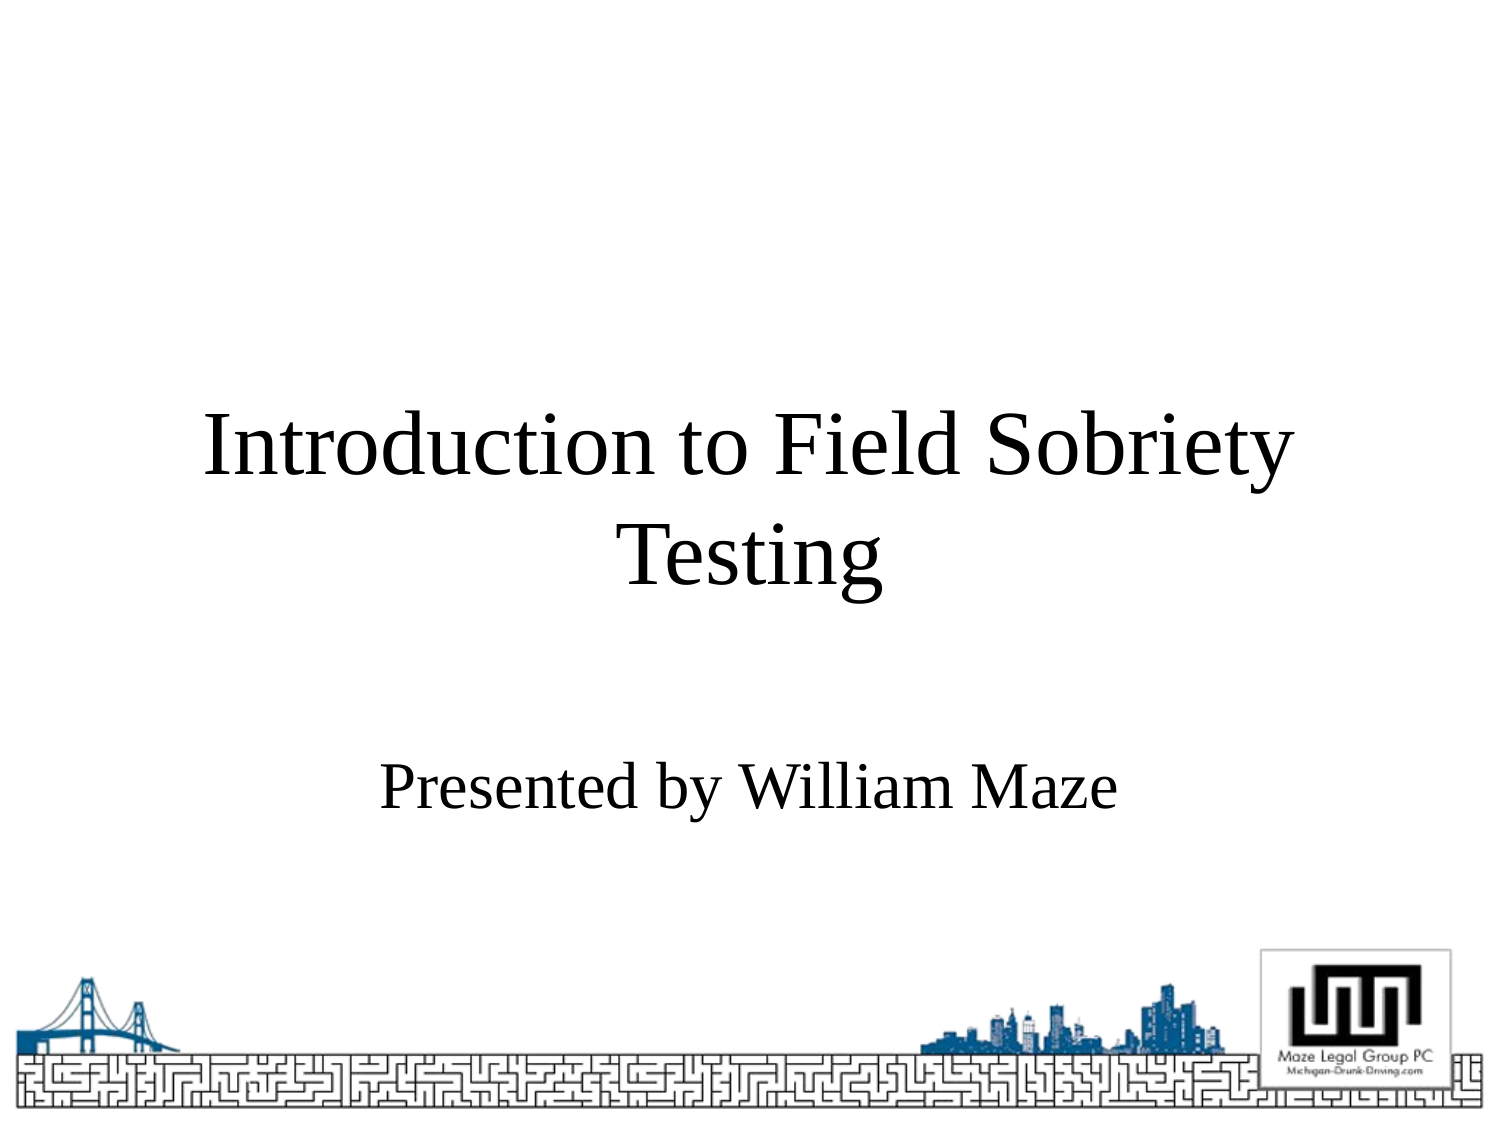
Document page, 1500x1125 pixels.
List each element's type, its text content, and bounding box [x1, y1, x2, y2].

subtitle Presented by William Maze [225, 637, 1276, 925]
title Introduction to Field Sobriety Testing [112, 375, 1388, 563]
